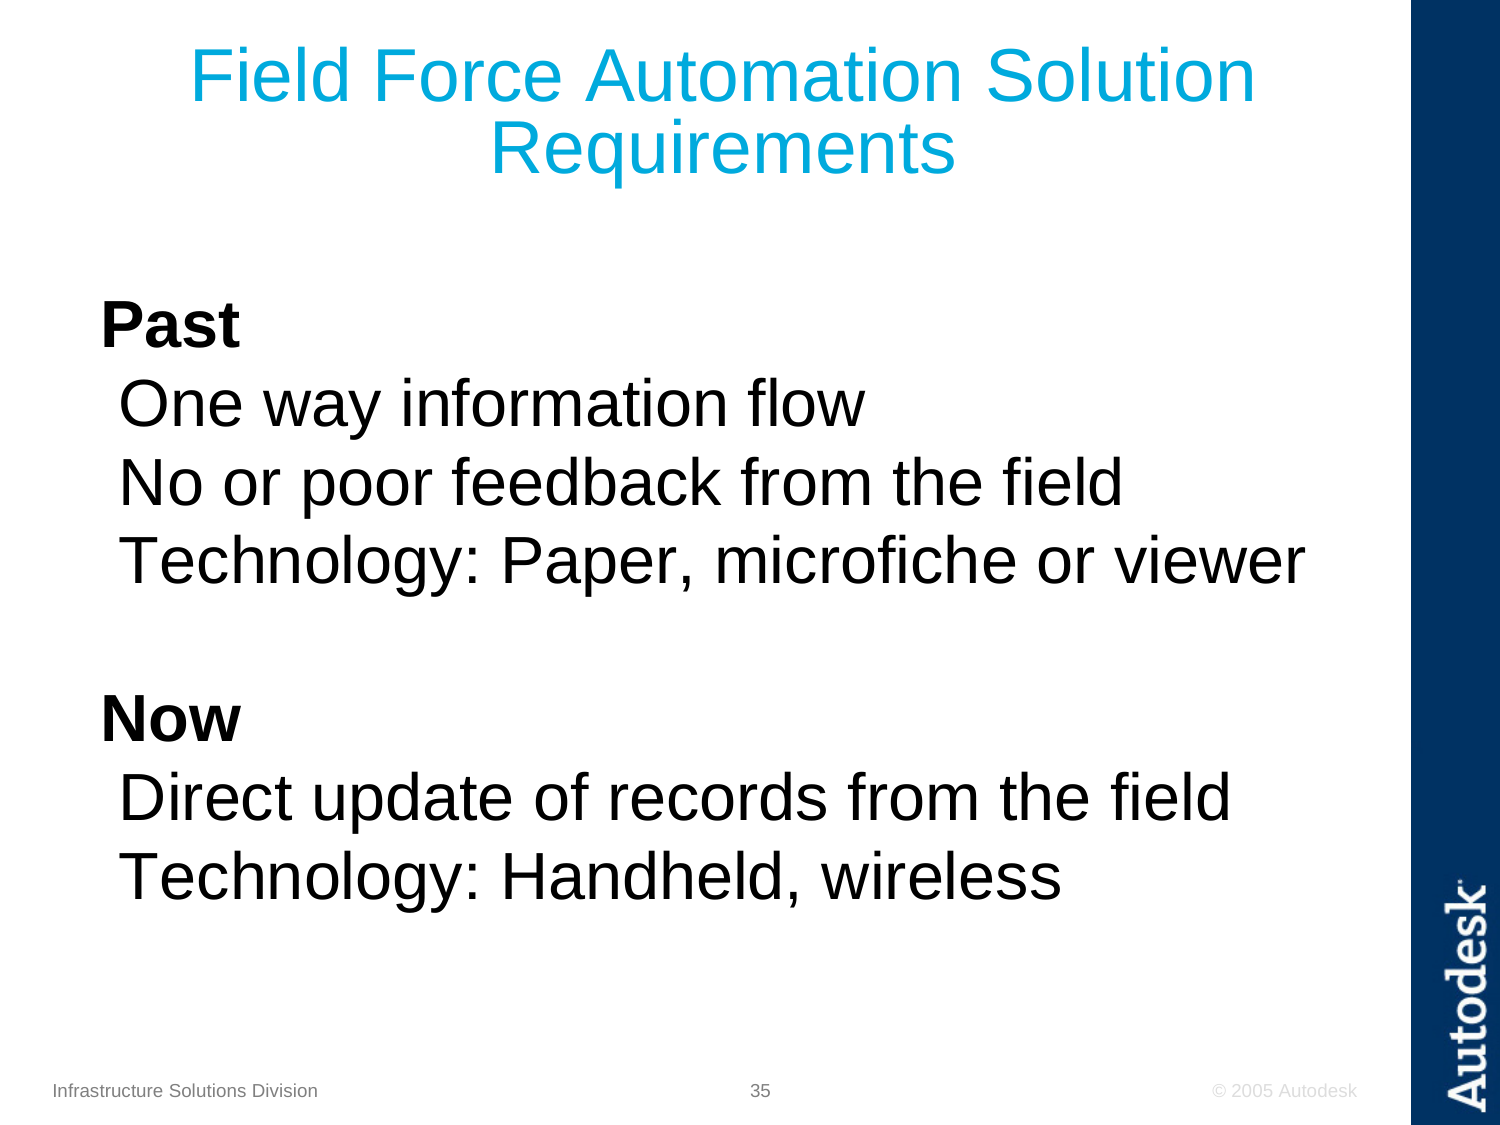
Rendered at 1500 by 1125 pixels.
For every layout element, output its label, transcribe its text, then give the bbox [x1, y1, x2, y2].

picture [1411, 0, 1500, 1125]
list Past One way information flow No or poor feedback from the field Technology: Paper, microfiche or viewer Now Direct update of records from the field Technology: Handheld, wireless [100, 207, 1412, 1026]
title Field Force Automation Solution Requirements [0, 22, 1447, 210]
